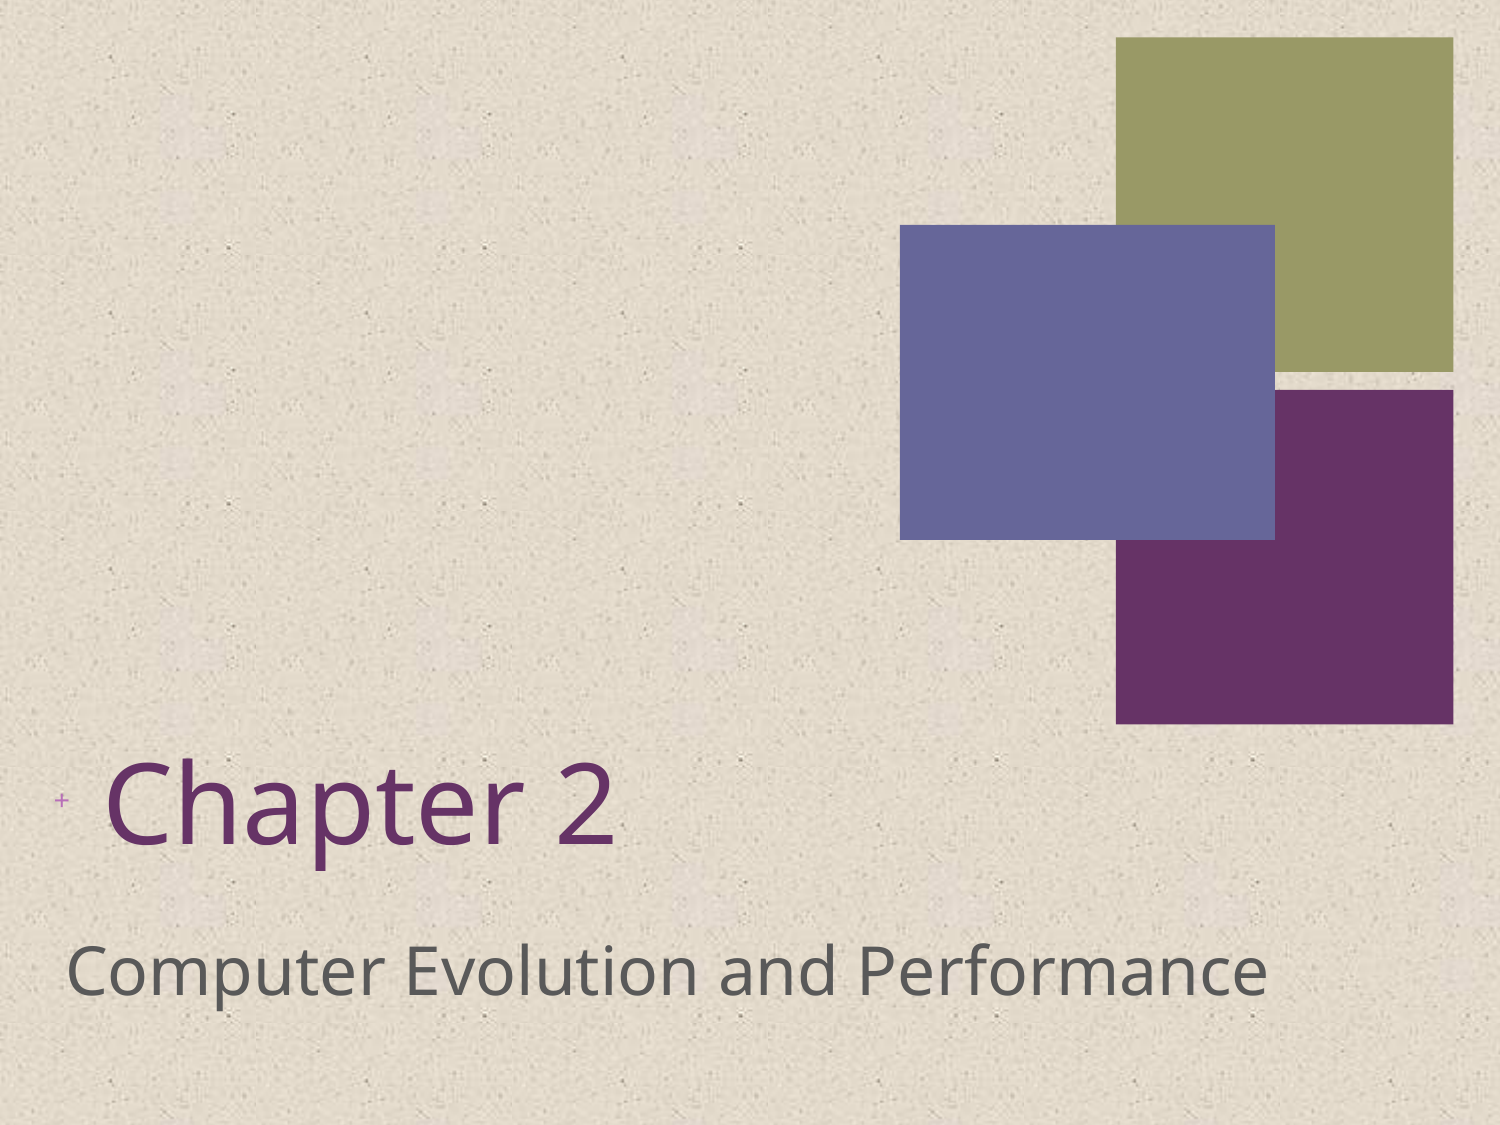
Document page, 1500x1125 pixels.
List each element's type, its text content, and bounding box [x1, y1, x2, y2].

text_box [899, 224, 1275, 540]
list Computer Evolution and Performance [50, 900, 1463, 1038]
title Chapter 2 [87, 737, 1104, 875]
picture [0, 0, 1500, 1125]
